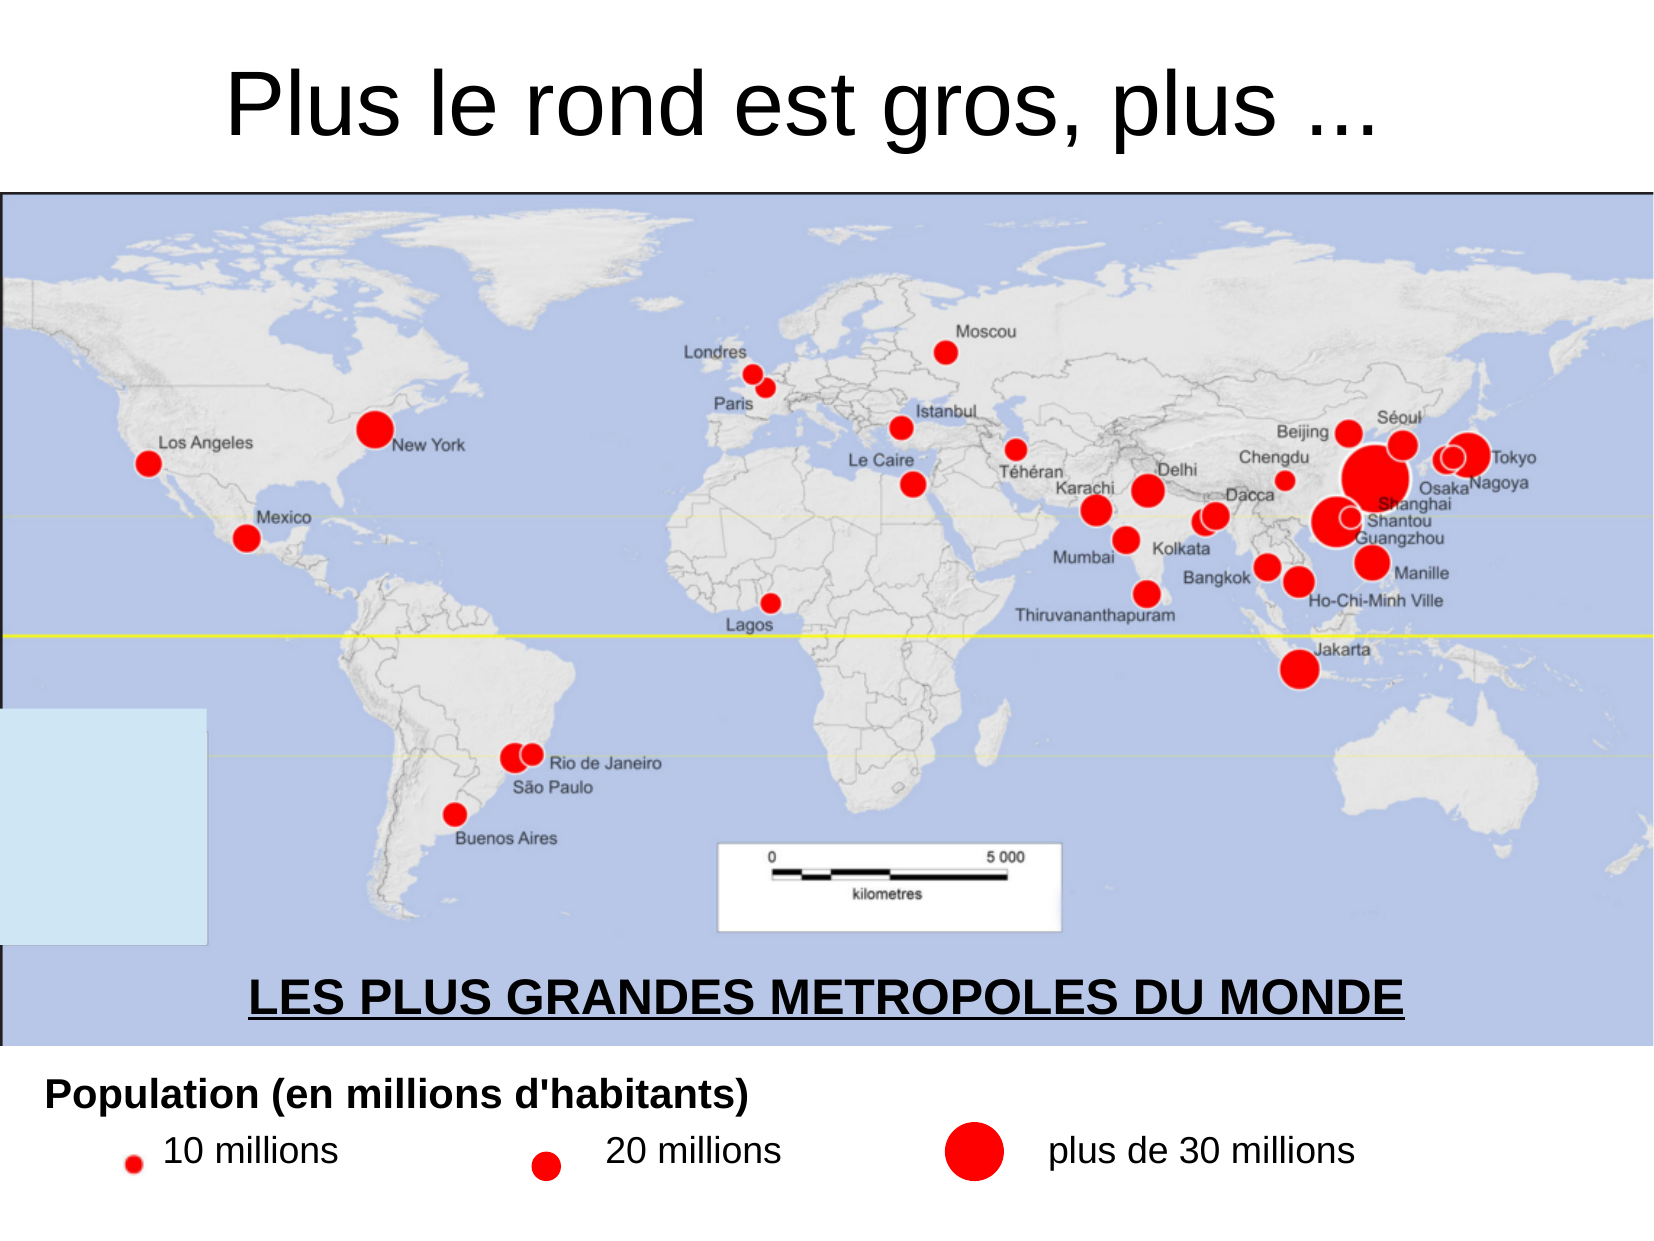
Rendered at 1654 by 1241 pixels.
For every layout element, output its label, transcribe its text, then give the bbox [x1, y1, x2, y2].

text_box [531, 1151, 562, 1182]
picture [118, 1151, 147, 1182]
text_box 20 millions [590, 1126, 827, 1182]
text_box [0, 708, 207, 945]
text_box Population (en millions d'habitants) [29, 1062, 857, 1126]
text_box LES PLUS GRANDES METROPOLES DU MONDE [59, 961, 1595, 1034]
title Plus le rond est gros, plus ... [29, 0, 1577, 208]
text_box [944, 1122, 1004, 1182]
text_box 10 millions [147, 1126, 384, 1182]
text_box plus de 30 millions [1033, 1122, 1447, 1182]
picture [0, 192, 1654, 1046]
